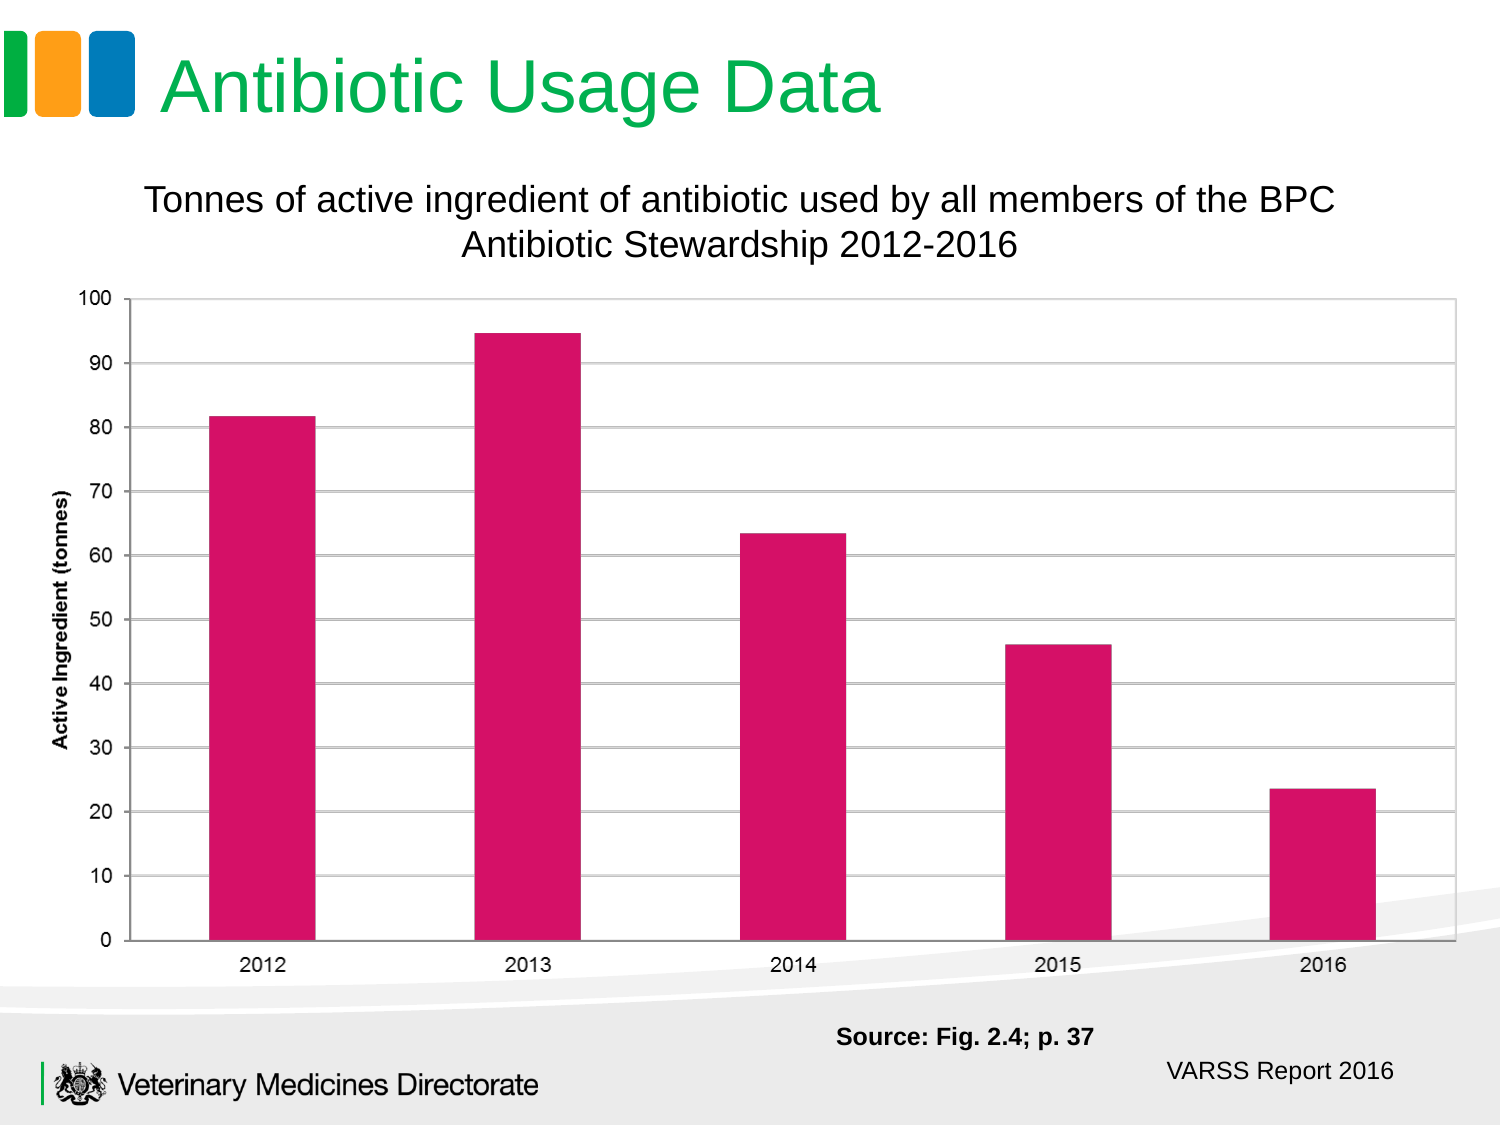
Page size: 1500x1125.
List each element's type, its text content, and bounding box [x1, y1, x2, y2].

text_box Tonnes of active ingredient of antibiotic used by all members of the BPC Antibiotic Stewardship 2012-2016 [61, 168, 1419, 273]
title Antibiotic Usage Data [140, 24, 1341, 138]
picture [41, 1060, 538, 1106]
picture [21, 276, 1479, 990]
text_box VARSS Report 2016 [1151, 1046, 1412, 1093]
text_box Source: Fig. 2.4; p. 37 [820, 1012, 1424, 1059]
